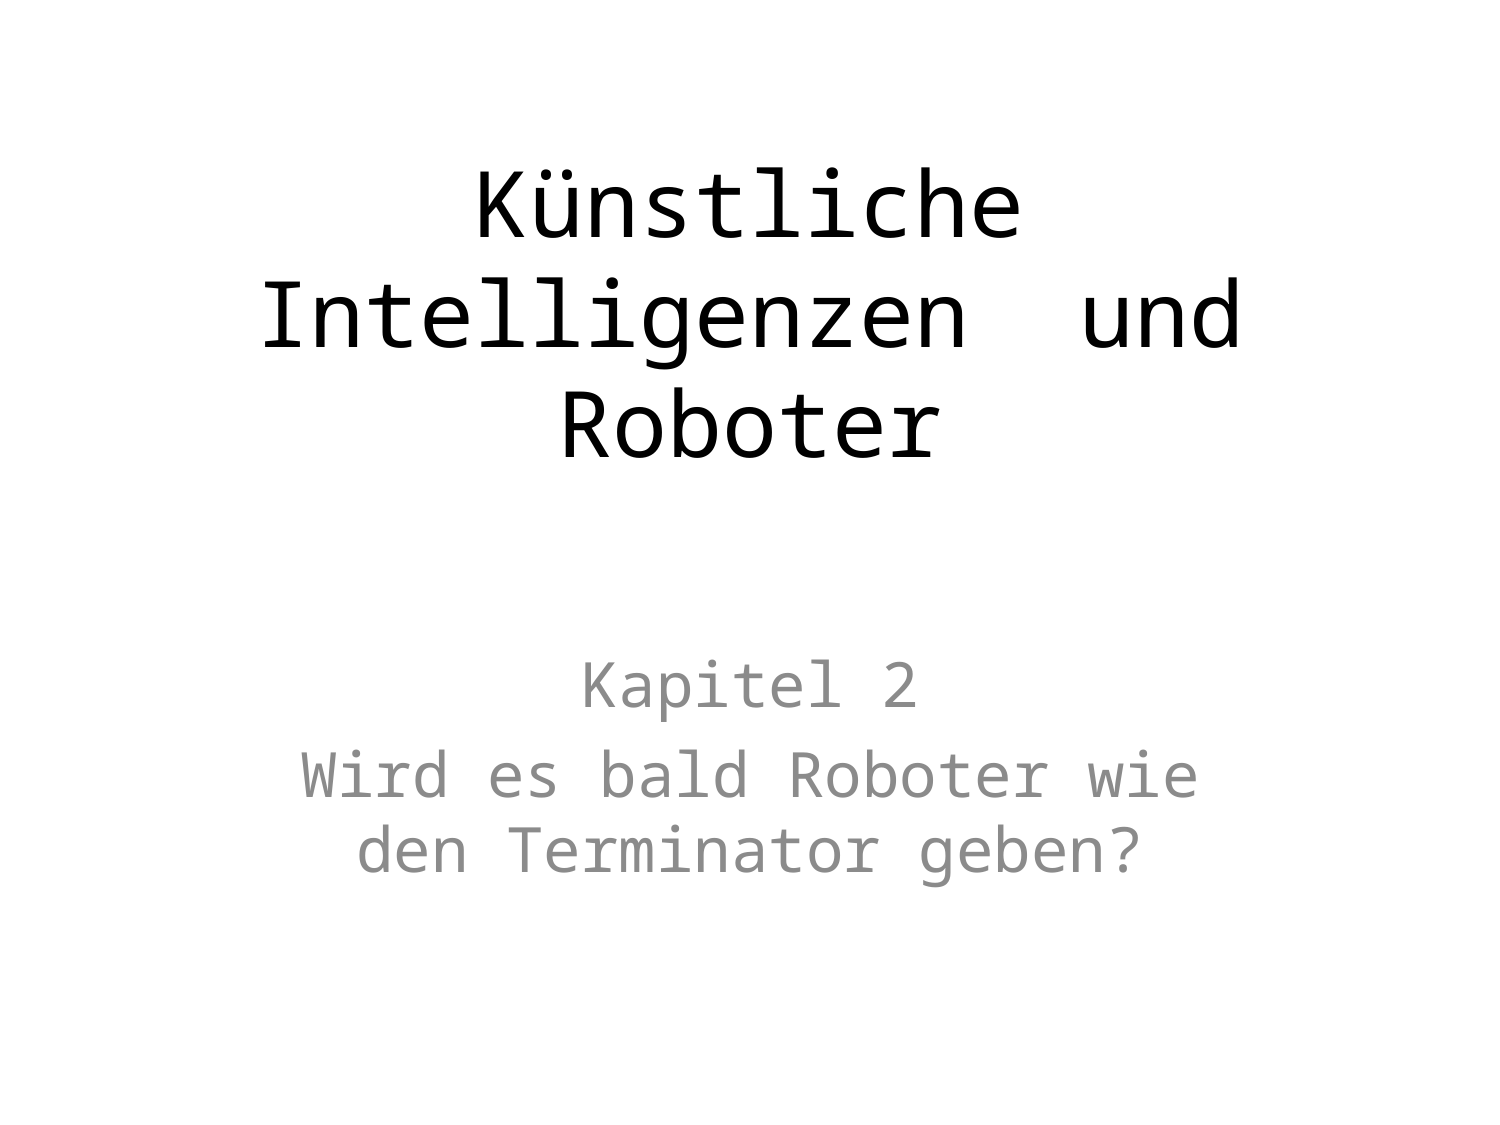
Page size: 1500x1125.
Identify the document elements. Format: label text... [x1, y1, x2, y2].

subtitle Kapitel 2 Wird es bald Roboter wie den Terminator geben? [225, 637, 1275, 925]
title Künstliche Intelligenzen und Roboter [112, 30, 1388, 591]
